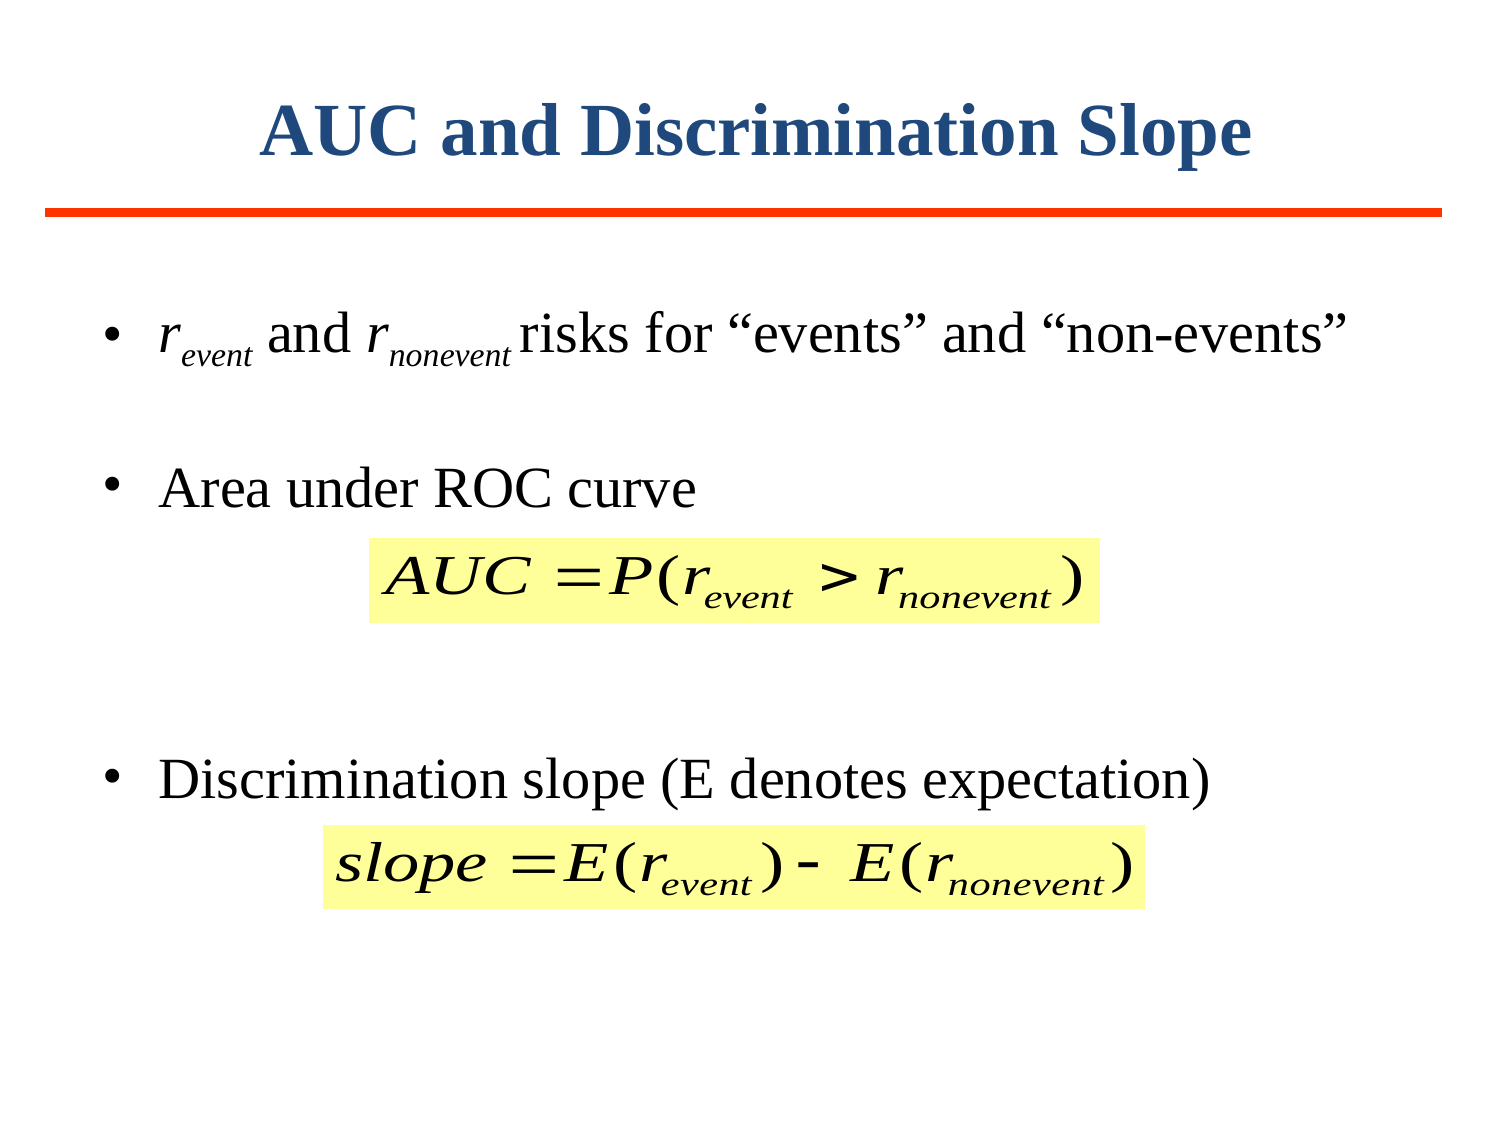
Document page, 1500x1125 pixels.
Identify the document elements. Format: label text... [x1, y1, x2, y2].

text_box revent and rnonevent risks for “events” and “non-events” Area under ROC curve Discrimination slope (E denotes expectation) [87, 262, 1413, 1013]
chart [323, 825, 1146, 910]
text_box AUC and Discrimination Slope [99, 37, 1413, 208]
chart [368, 538, 1100, 623]
